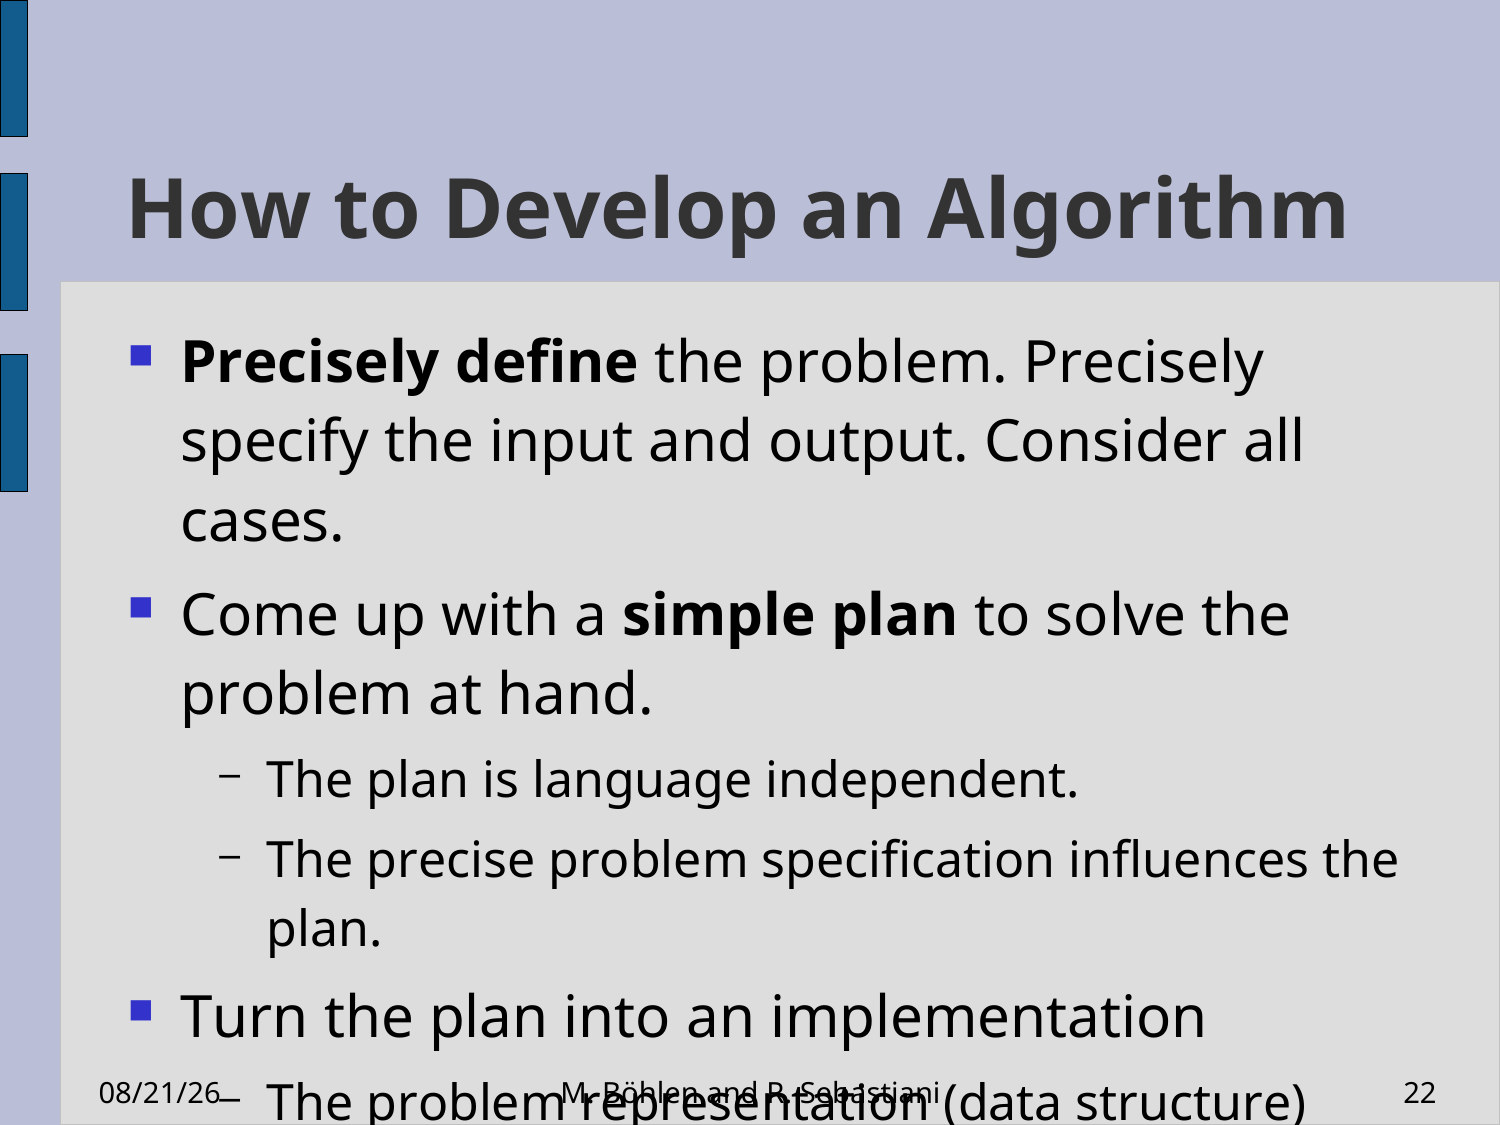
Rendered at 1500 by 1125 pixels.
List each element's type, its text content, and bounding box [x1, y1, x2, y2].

title How to Develop an Algorithm [110, 67, 1392, 271]
list Precisely define the problem. Precisely specify the input and output. Consider all cases. Come up with a simple plan to solve the problem at hand. The plan is language independent. The precise problem specification influences the plan. Turn the plan into an implementation The problem representation (data structure) influences the implementation. [110, 312, 1468, 1037]
